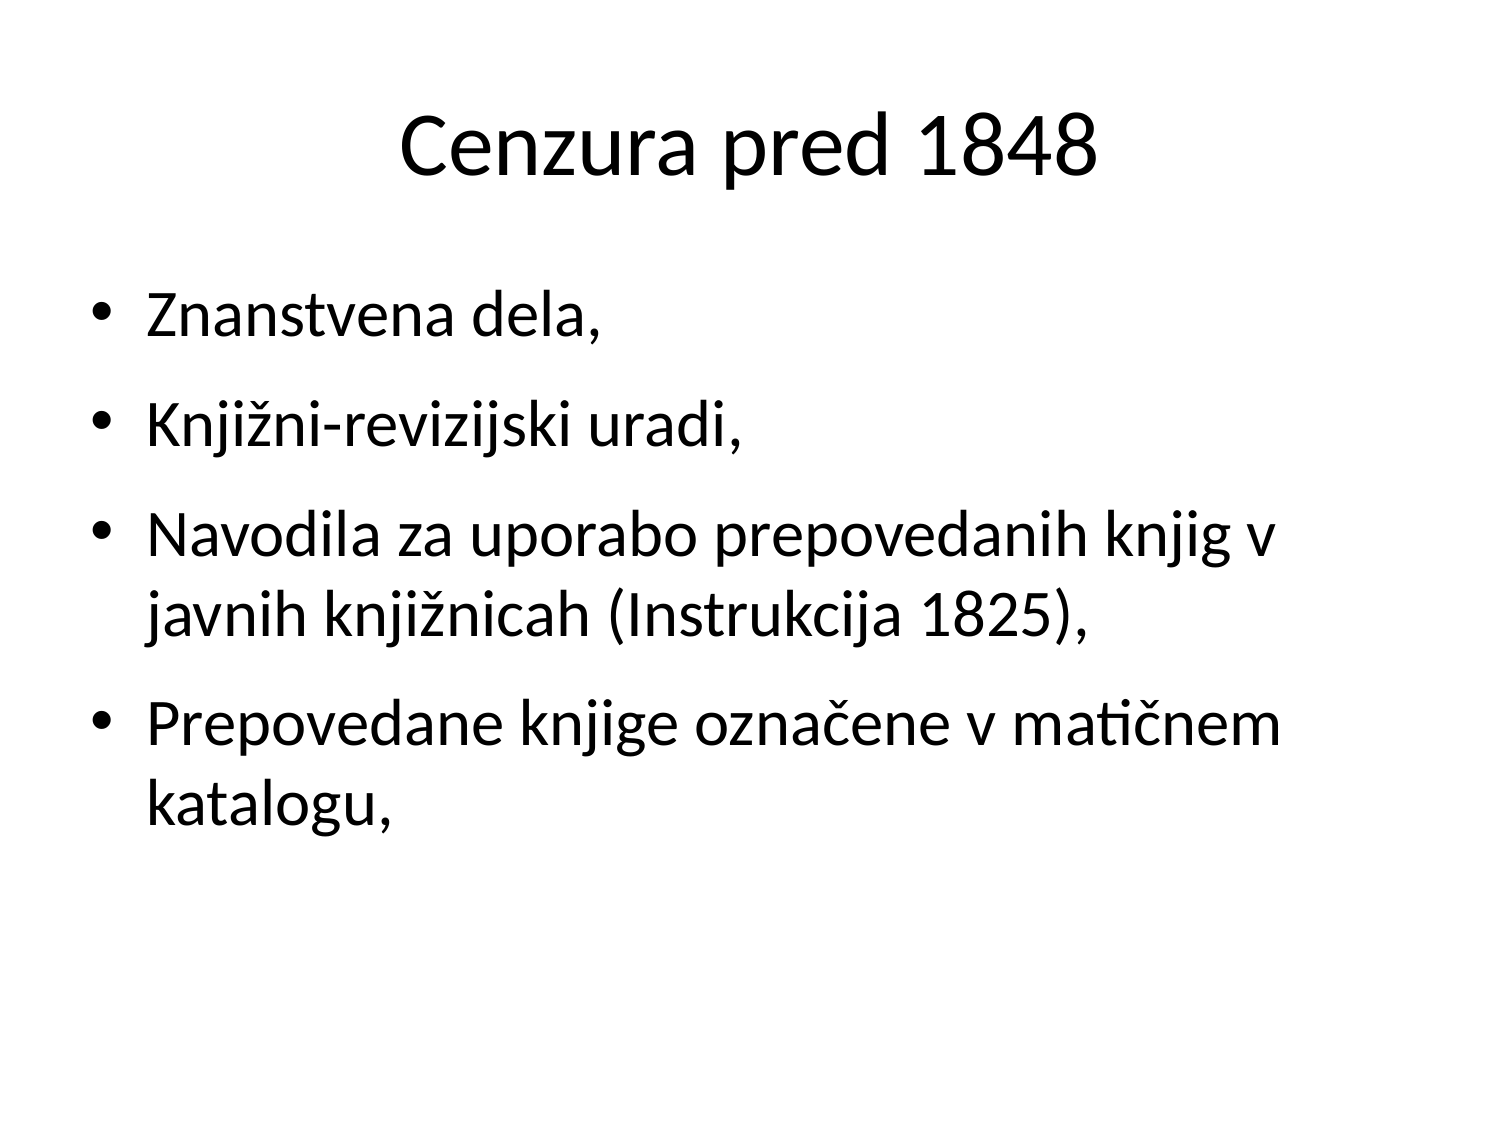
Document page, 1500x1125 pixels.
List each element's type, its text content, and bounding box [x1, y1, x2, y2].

list Znanstvena dela, Knjižni-revizijski uradi, Navodila za uporabo prepovedanih knjig v javnih knjižnicah (Instrukcija 1825), Prepovedane knjige označene v matičnem katalogu, [75, 262, 1425, 1005]
title Cenzura pred 1848 [75, 45, 1425, 233]
